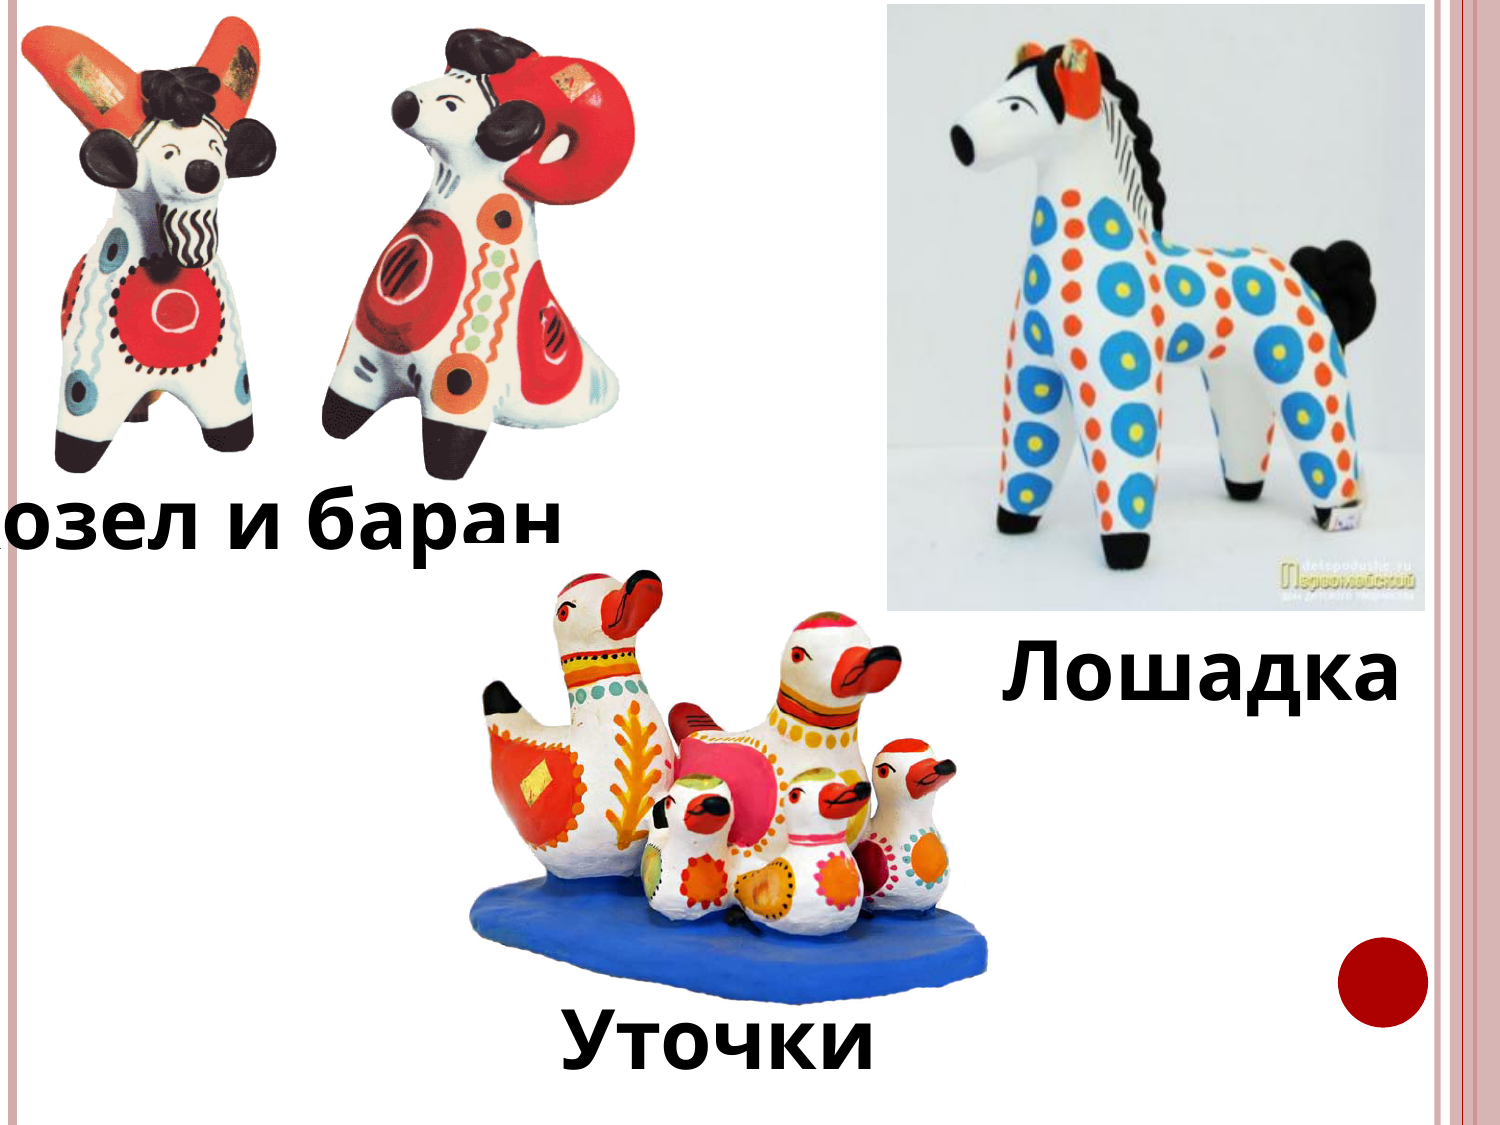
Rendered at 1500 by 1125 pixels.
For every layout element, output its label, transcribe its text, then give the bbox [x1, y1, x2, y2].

text_box Козел и баран [0, 458, 581, 574]
picture [4, 0, 648, 488]
picture [460, 4, 1425, 1040]
text_box Уточки [545, 978, 892, 1094]
text_box Лошадка [987, 610, 1419, 725]
